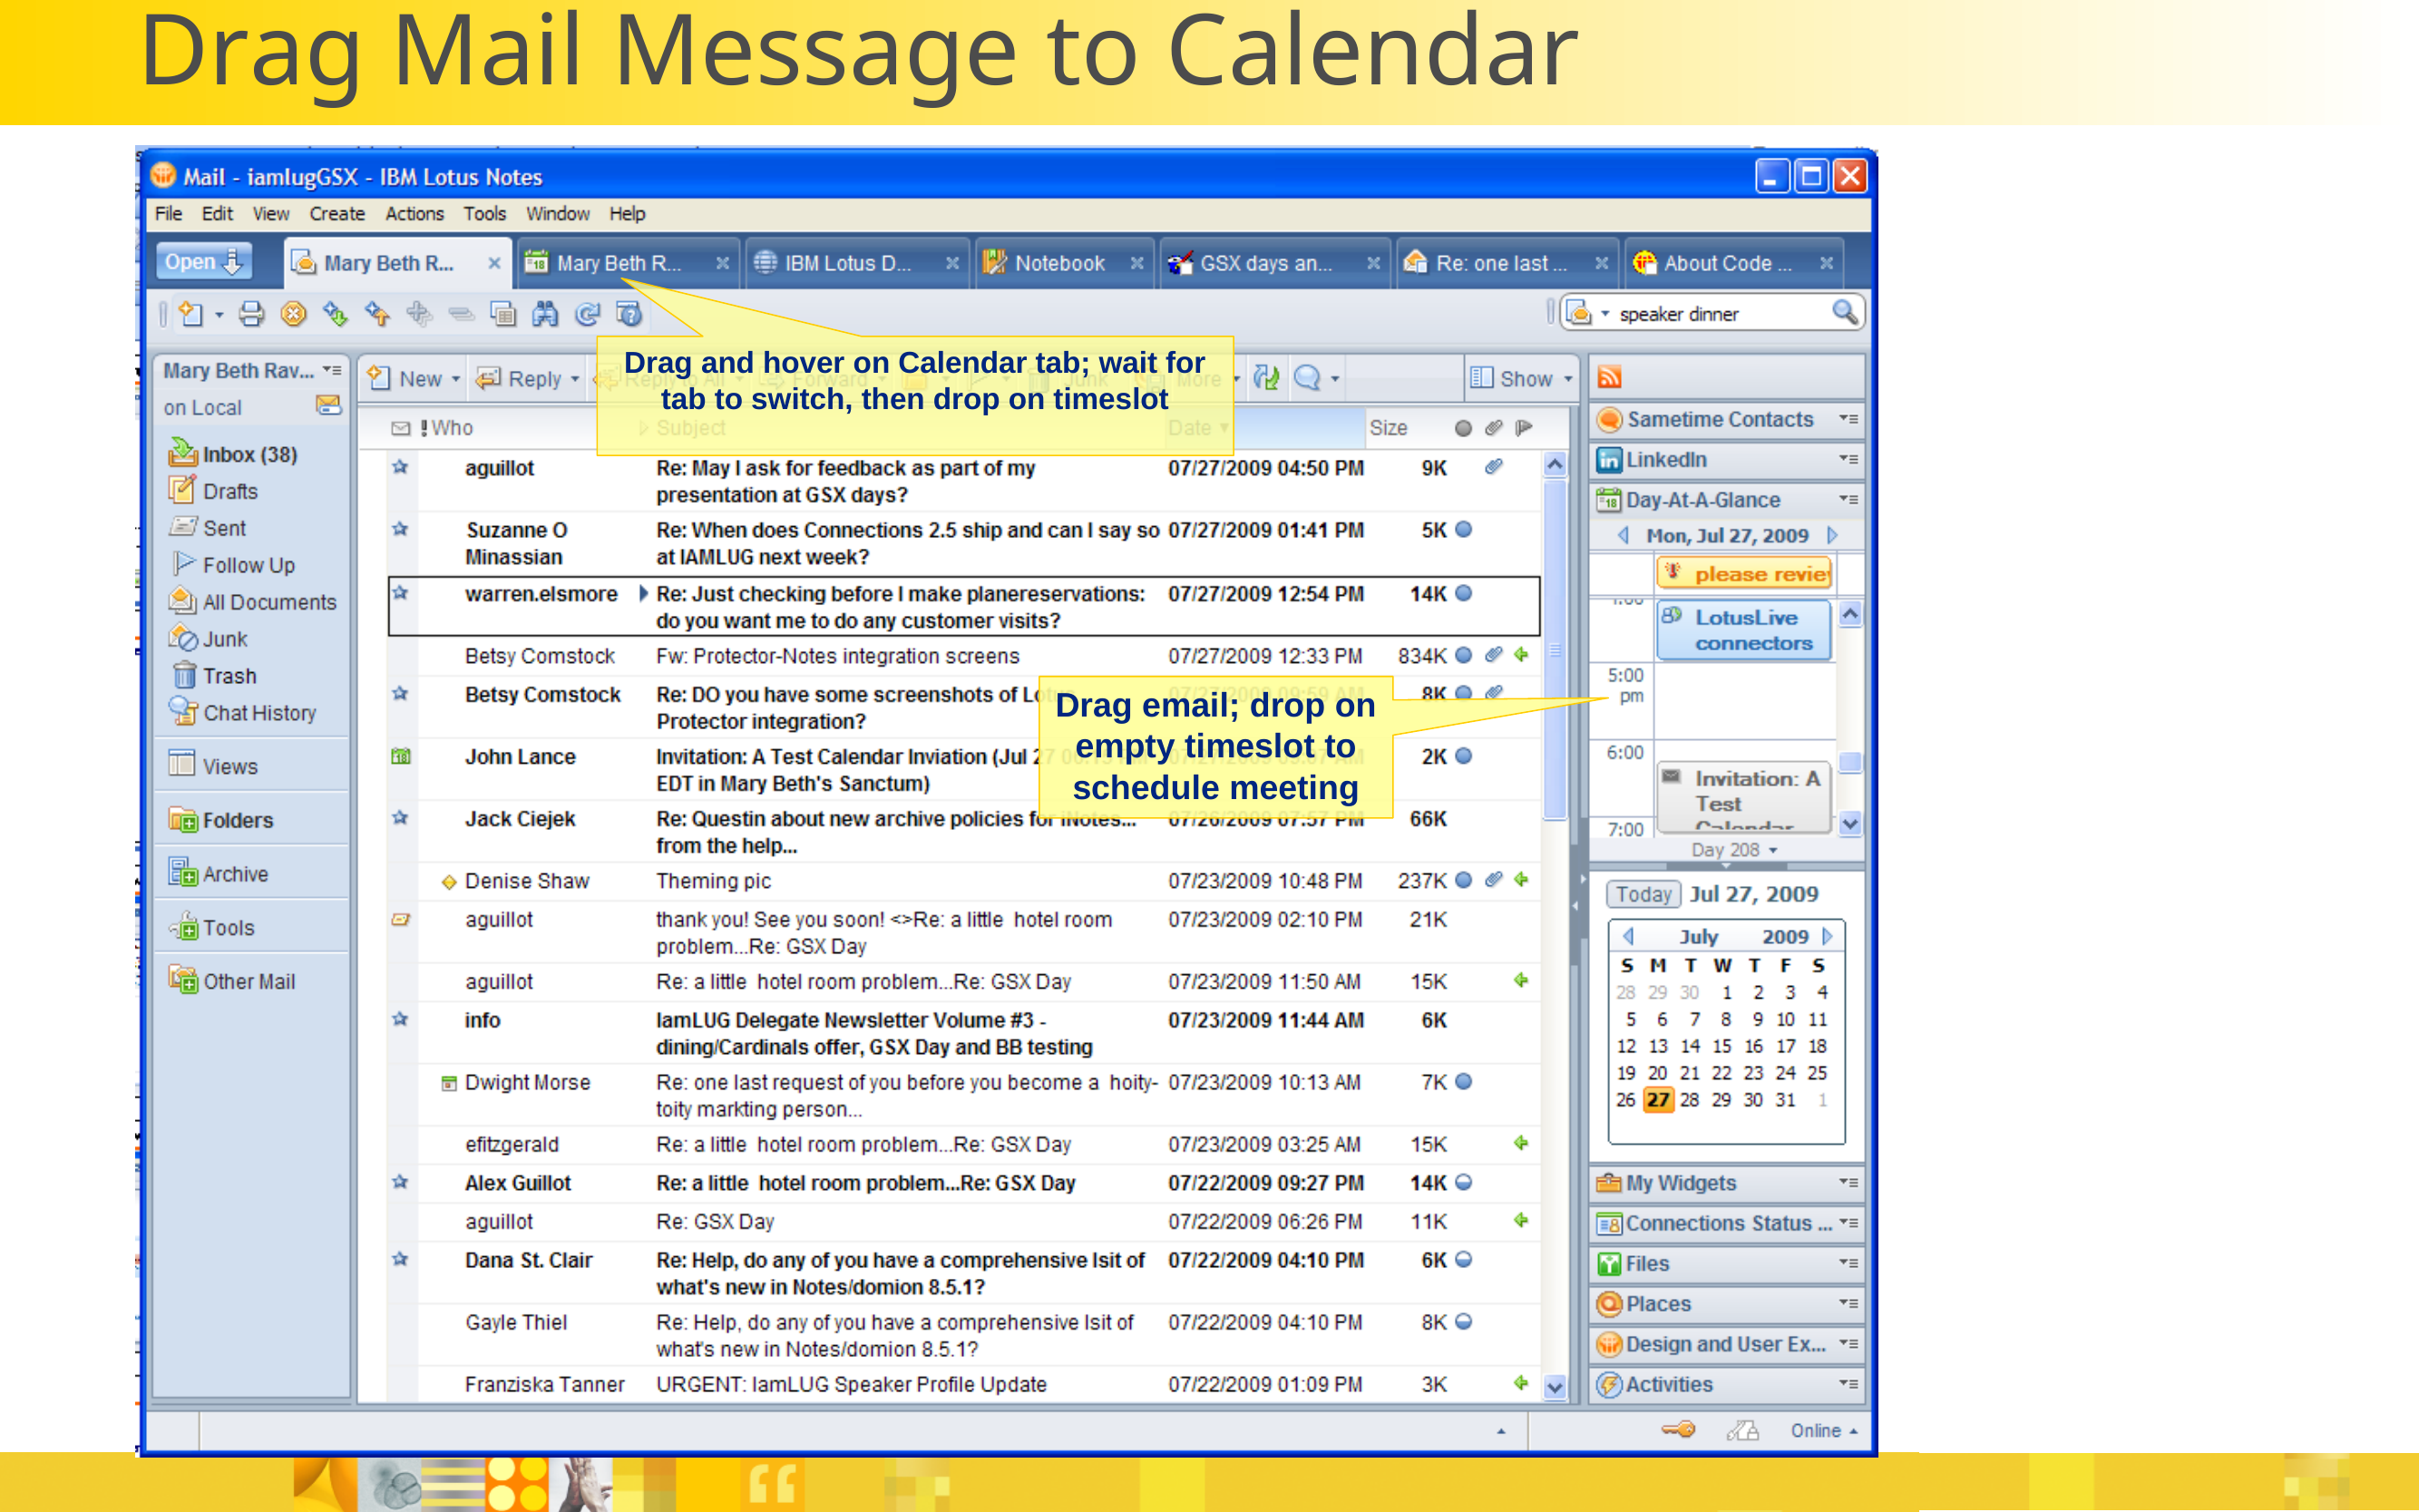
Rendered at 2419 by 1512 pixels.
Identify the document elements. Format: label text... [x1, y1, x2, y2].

text_box [0, 0, 2419, 125]
text_box Drag and hover on Calendar tab; wait for tab to switch, then drop on timeslot [597, 278, 1234, 456]
title Drag Mail Message to Calendar [137, 2, 2315, 127]
picture [0, 145, 2419, 1512]
text_box Drag email; drop on empty timeslot to schedule meeting [1039, 676, 1609, 818]
